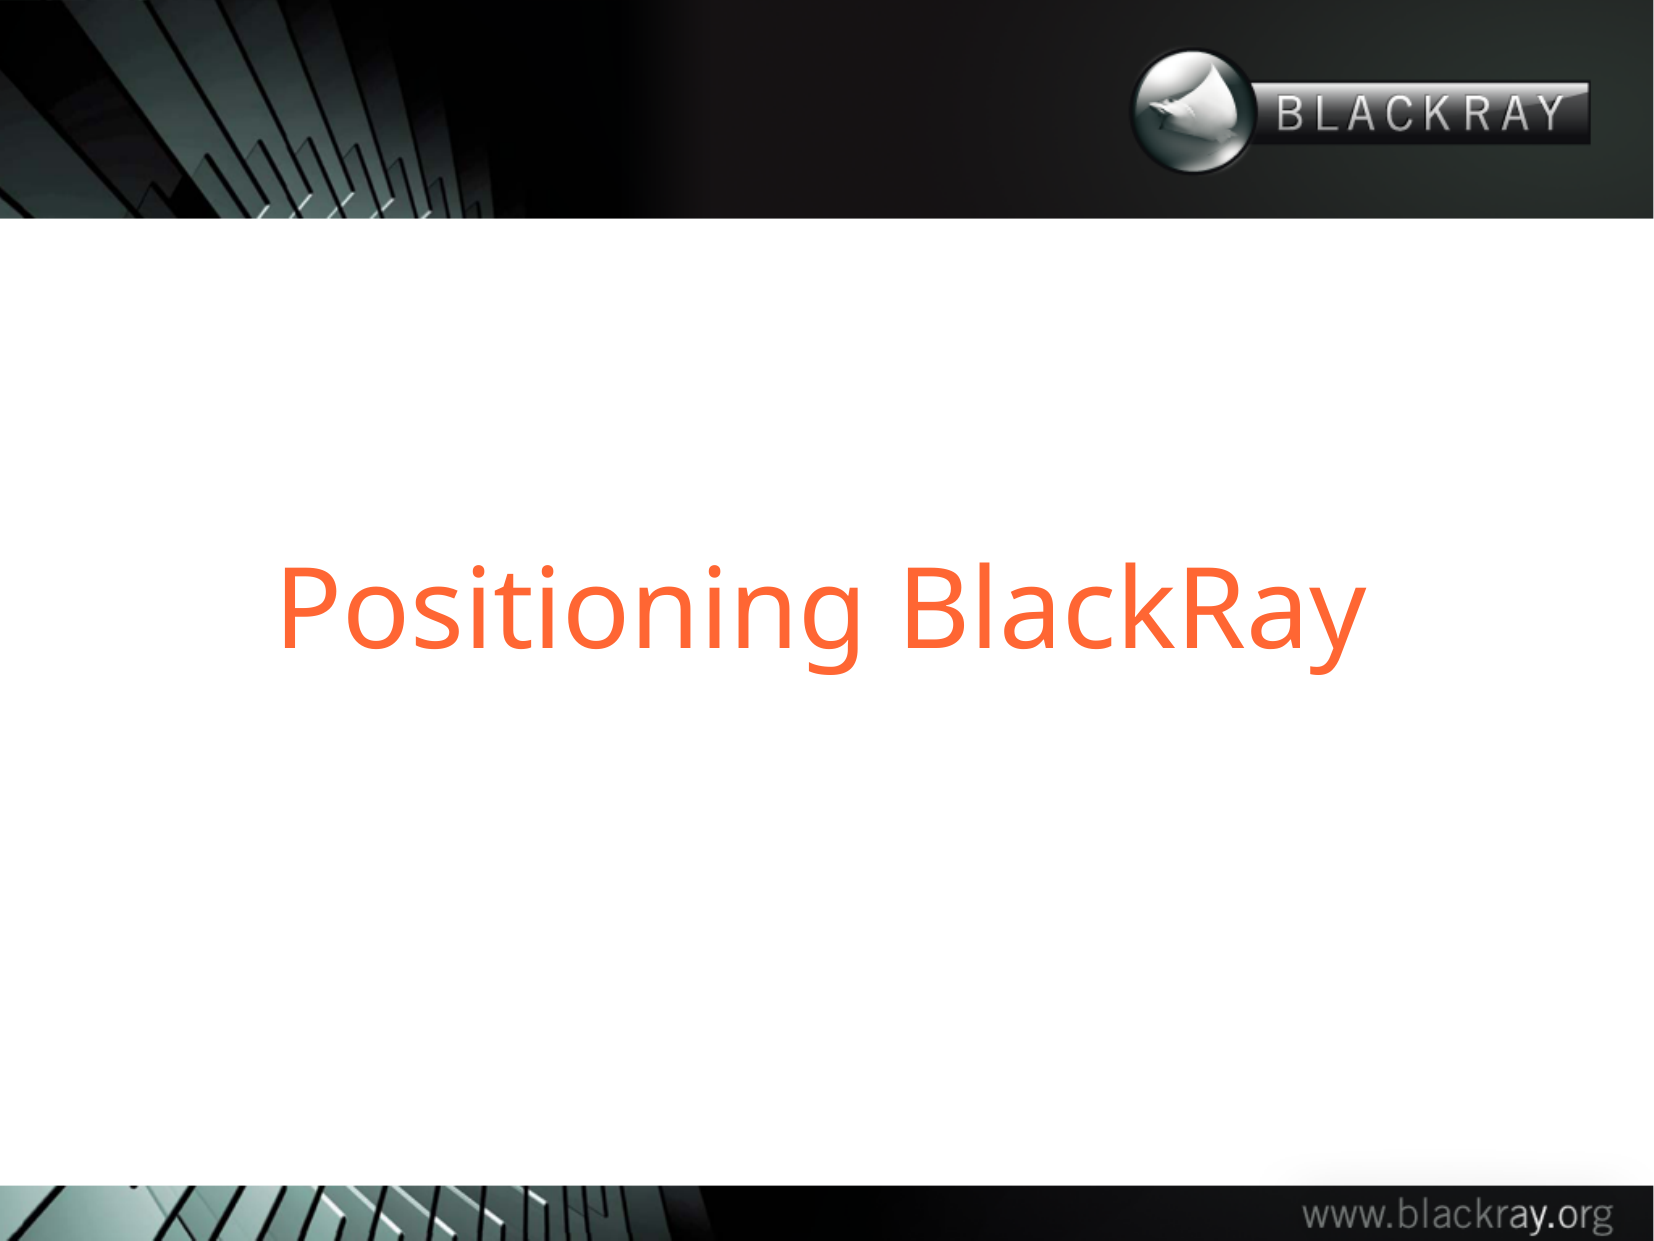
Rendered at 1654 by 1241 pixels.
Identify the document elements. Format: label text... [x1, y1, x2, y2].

title Positioning BlackRay [76, 420, 1565, 790]
picture [0, 0, 1654, 1241]
